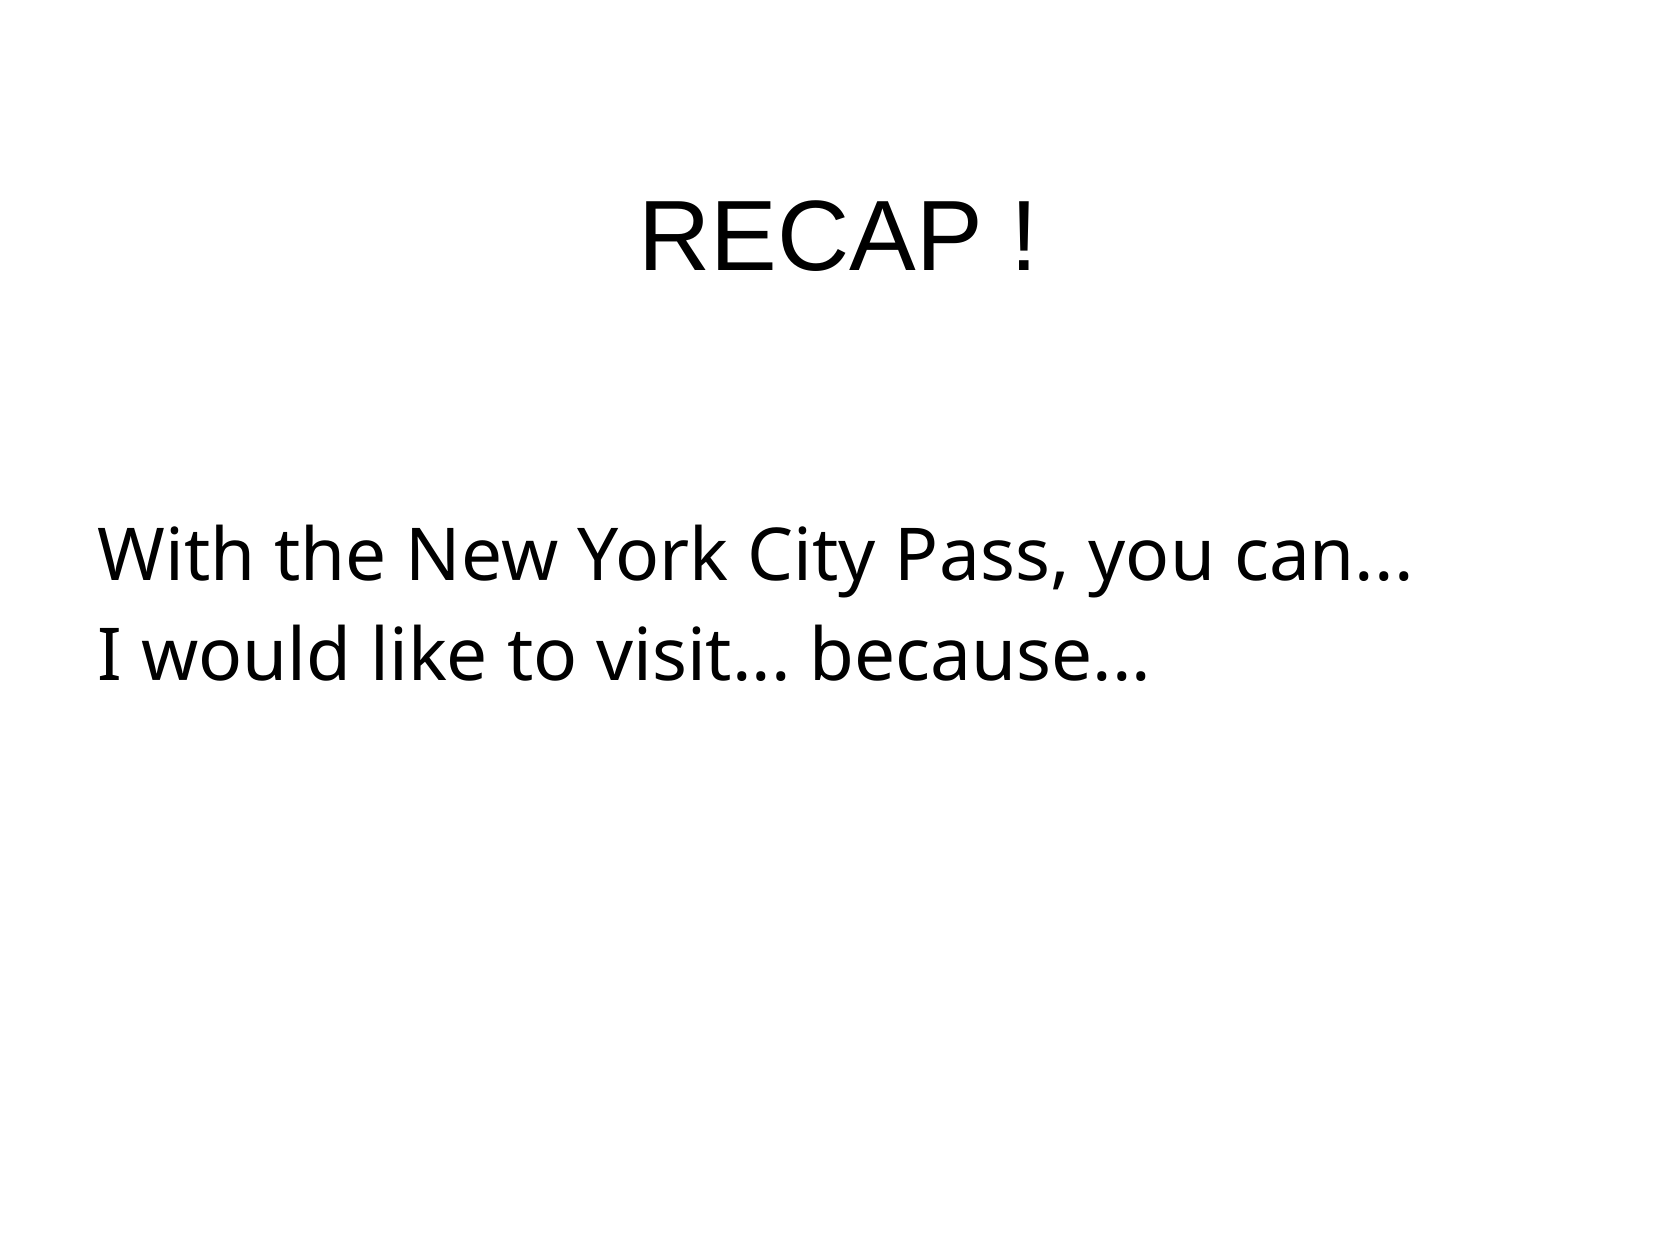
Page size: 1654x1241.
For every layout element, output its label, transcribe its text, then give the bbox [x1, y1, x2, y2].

text_box RECAP ! [188, 141, 1453, 331]
text_box With the New York City Pass, you can... I would like to visit... because... [82, 507, 1642, 697]
